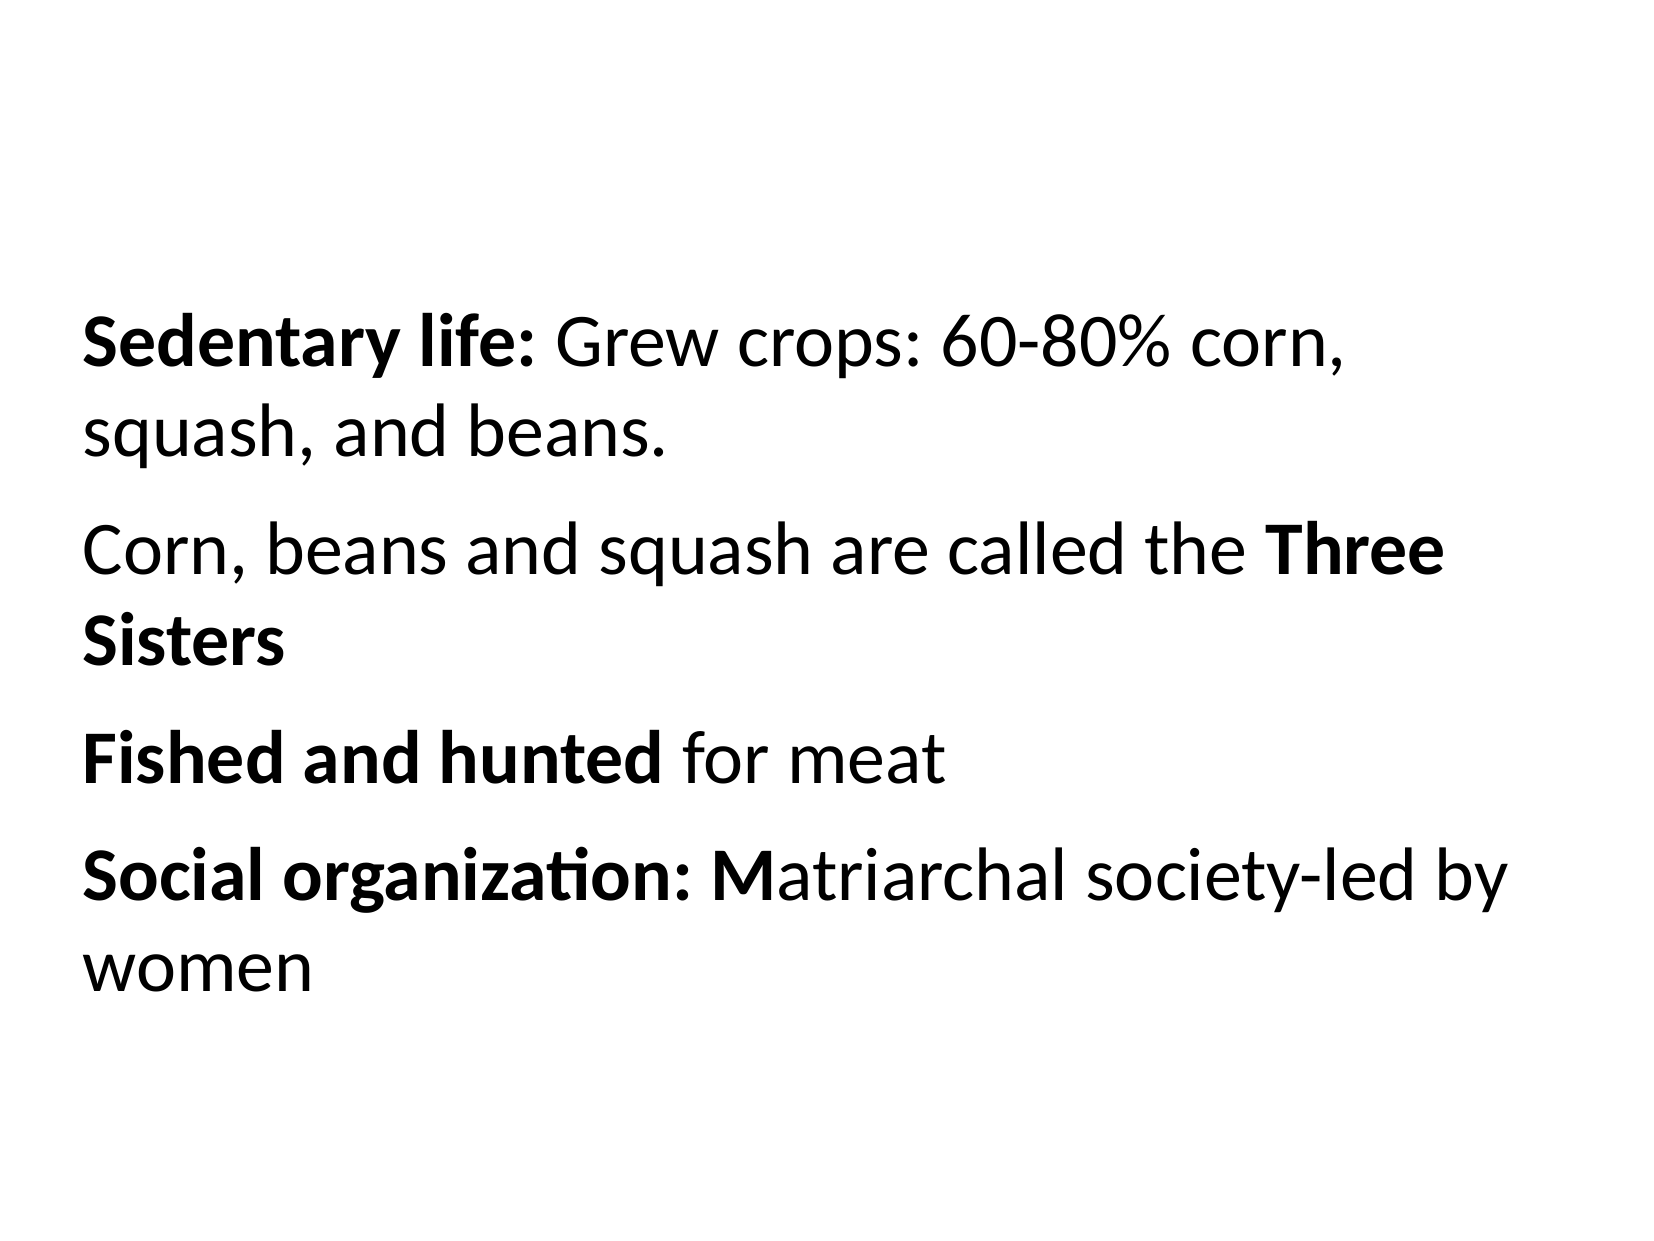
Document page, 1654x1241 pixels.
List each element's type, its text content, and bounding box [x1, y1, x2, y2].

list Sedentary life: Grew crops: 60-80% corn, squash, and beans. Corn, beans and squash are called the Three Sisters Fished and hunted for meat Social organization: Matriarchal society-led by women [82, 290, 1571, 1010]
